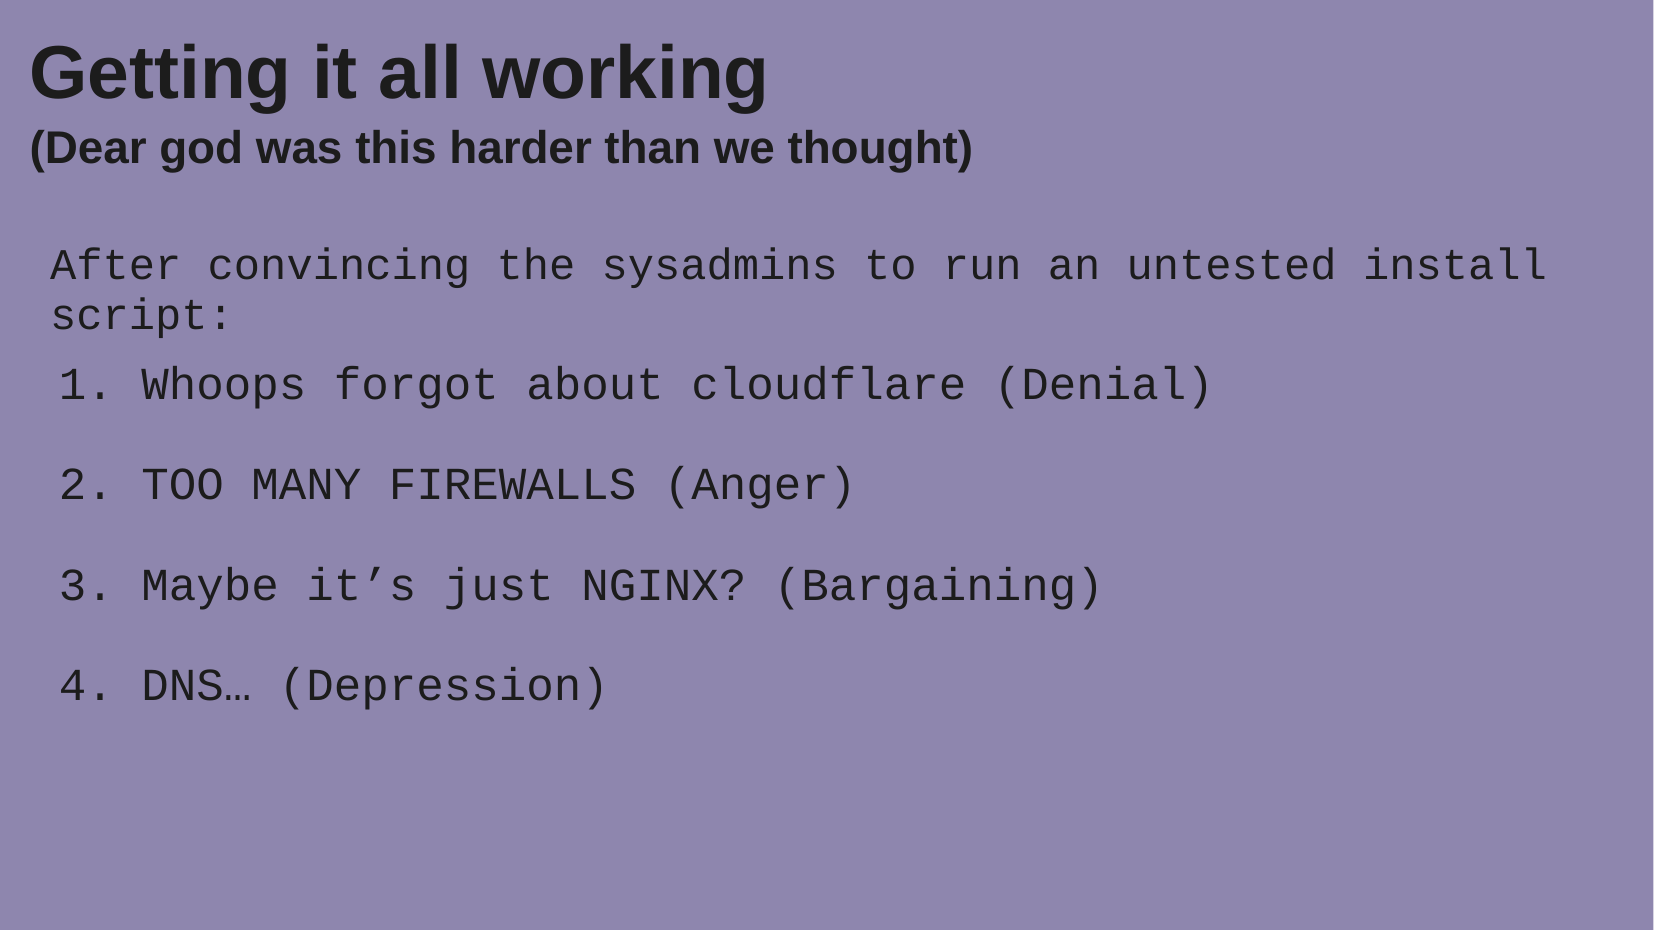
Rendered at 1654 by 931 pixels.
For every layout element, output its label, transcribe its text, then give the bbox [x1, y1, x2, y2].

title Getting it all working [29, 11, 1536, 88]
title (Dear god was this harder than we thought) [29, 88, 1536, 207]
text_box 1. Whoops forgot about cloudflare (Denial) 2. TOO MANY FIREWALLS (Anger) 3. Maybe it’s just NGINX? (Bargaining) 4. DNS… (Depression) [0, 354, 1536, 857]
text_box After convincing the sysadmins to run an untested install script: [0, 236, 1565, 355]
